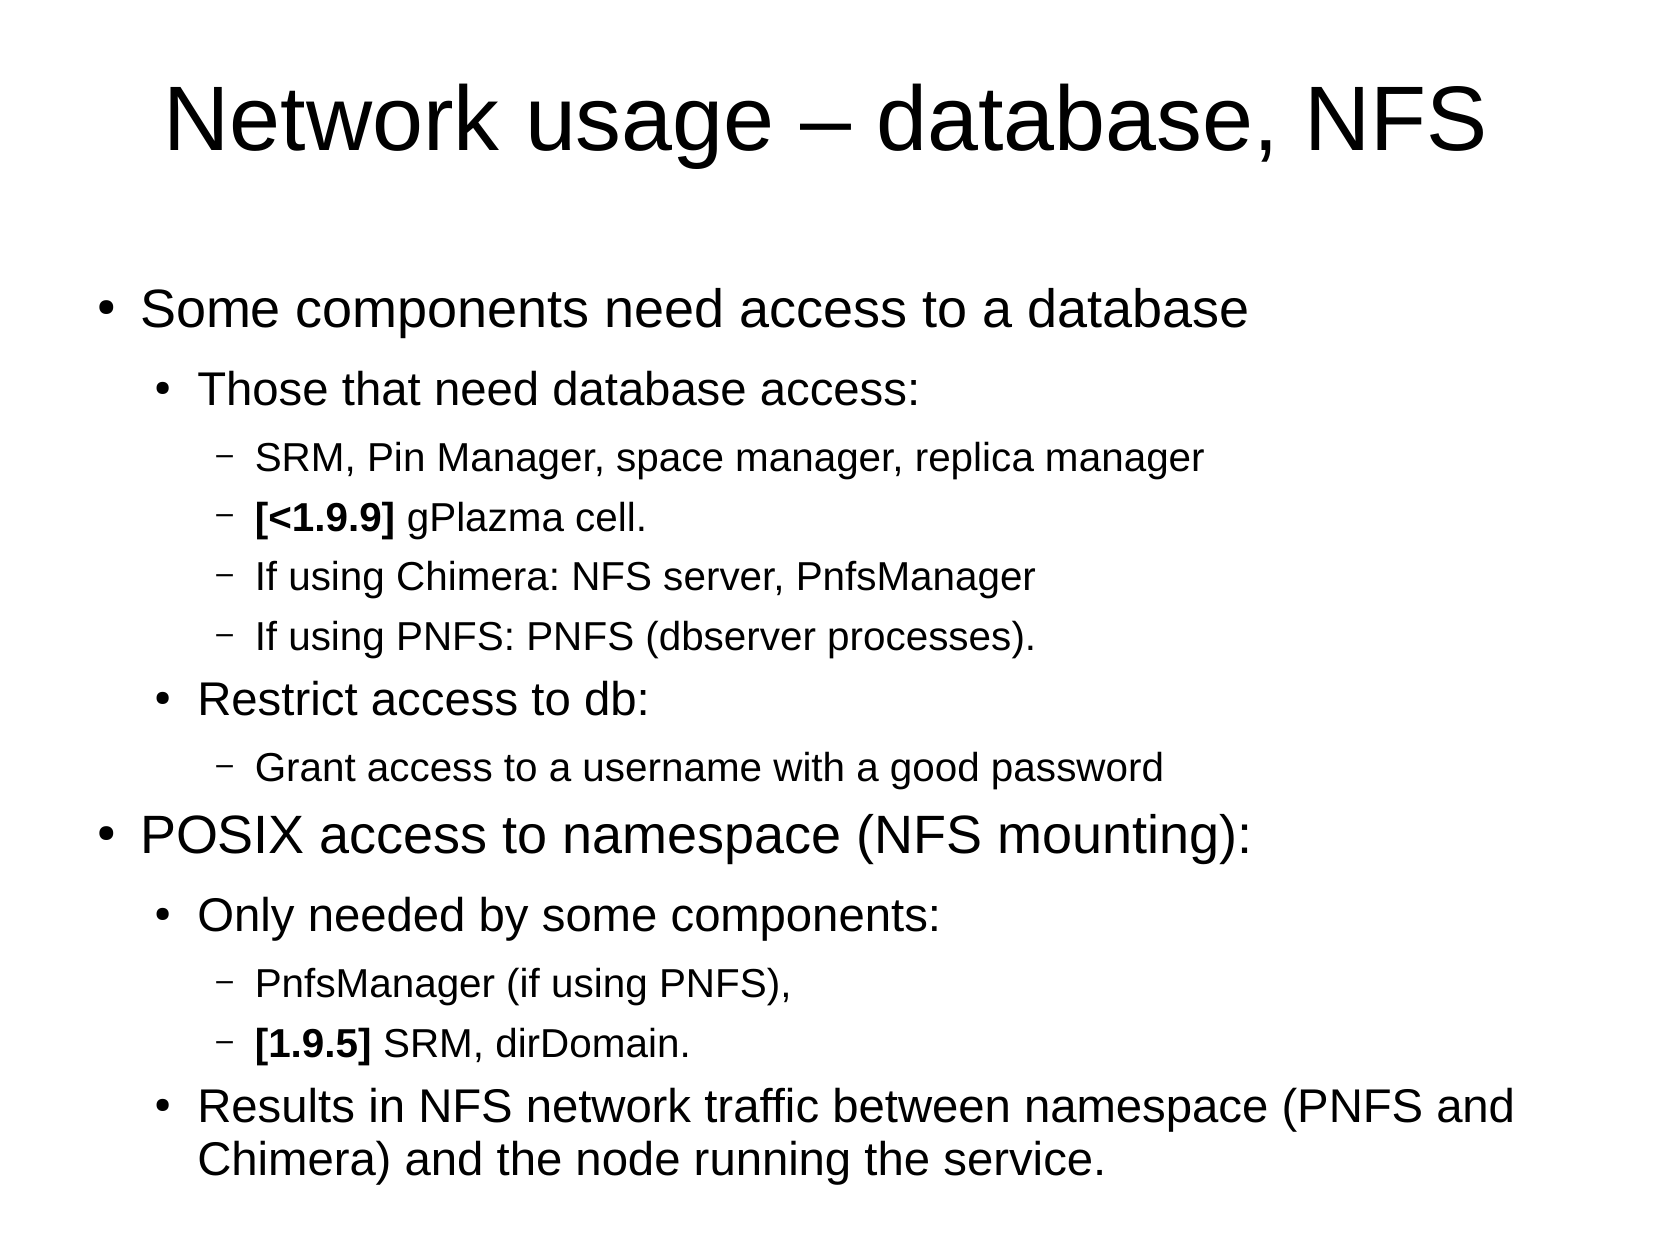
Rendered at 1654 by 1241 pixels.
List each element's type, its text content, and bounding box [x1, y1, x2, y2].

list Some components need access to a database Those that need database access: SRM, Pin Manager, space manager, replica manager [<1.9.9] gPlazma cell. If using Chimera: NFS server, PnfsManager If using PNFS: PNFS (dbserver processes). Restrict access to db: Grant access to a username with a good password POSIX access to namespace (NFS mounting): Only needed by some components: PnfsManager (if using PNFS), [1.9.5] SRM, dirDomain. Results in NFS network traffic between namespace (PNFS and Chimera) and the node running the service. [82, 278, 1571, 1189]
title Network usage – database, NFS [82, 56, 1571, 181]
